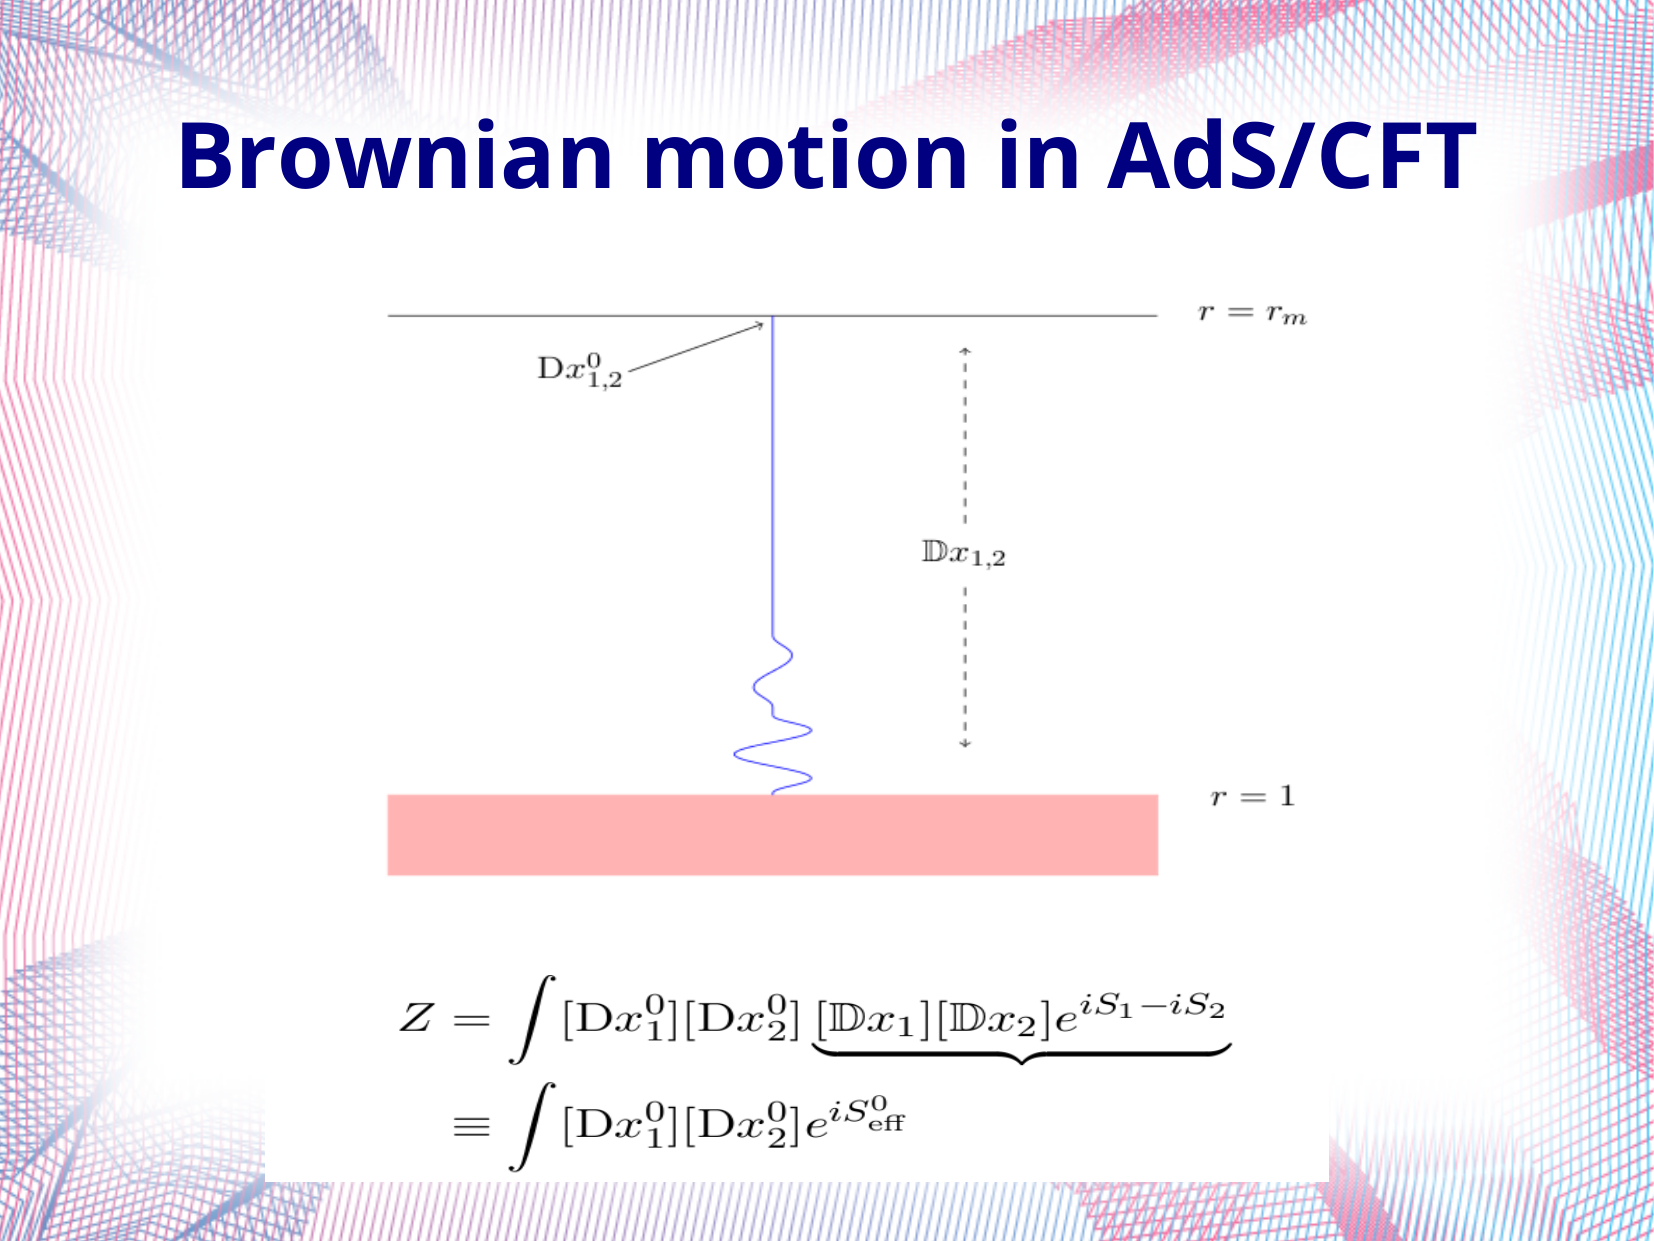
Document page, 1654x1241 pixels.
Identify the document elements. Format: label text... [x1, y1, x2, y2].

title Brownian motion in AdS/CFT [82, 49, 1571, 257]
picture [0, 0, 1654, 1241]
